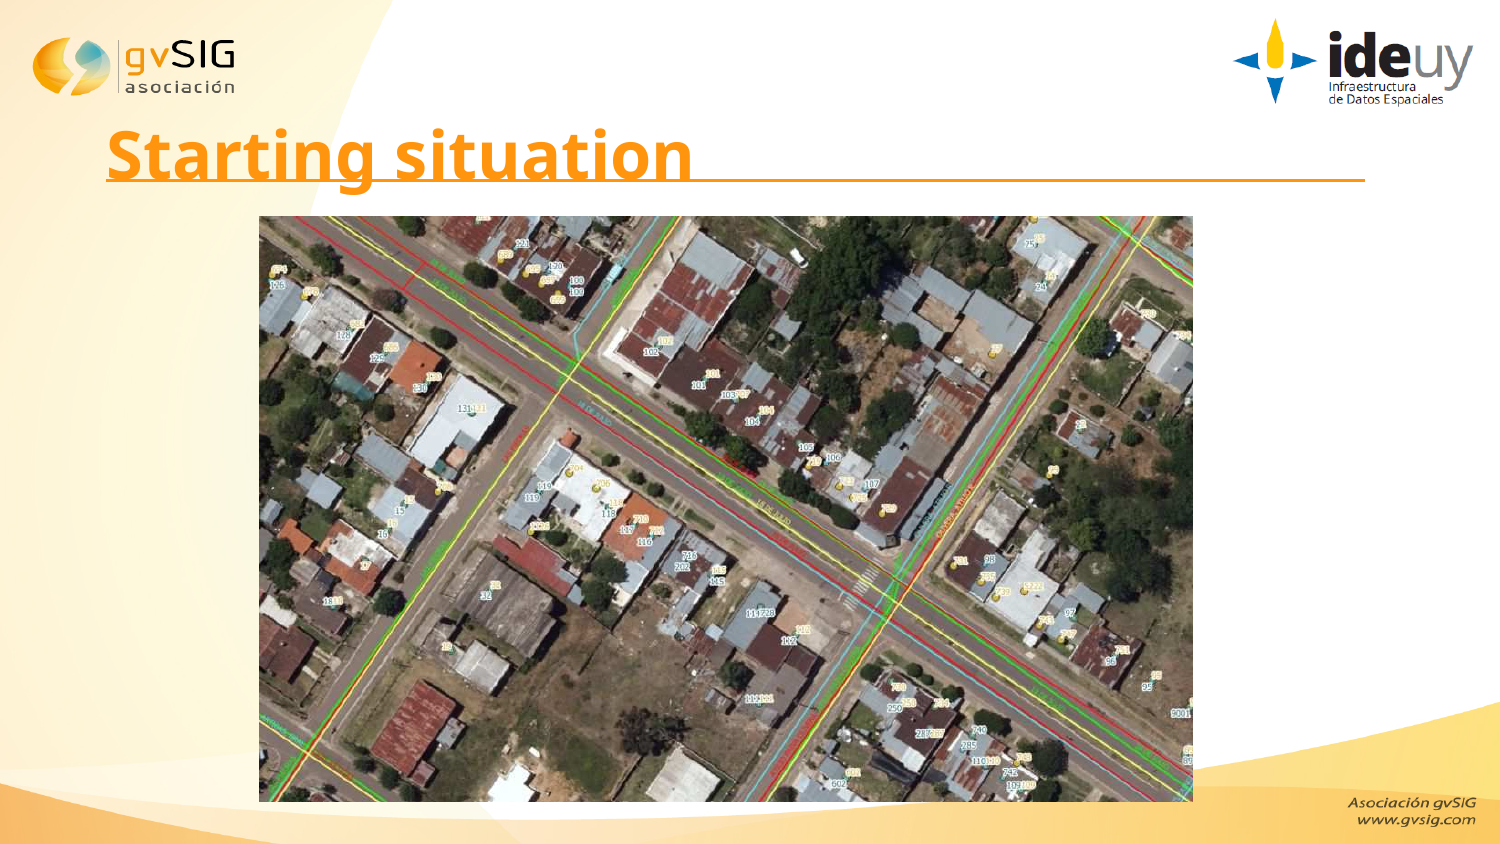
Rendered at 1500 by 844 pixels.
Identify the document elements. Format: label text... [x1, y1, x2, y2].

title Starting situation [106, 115, 1457, 193]
picture [0, 0, 1500, 844]
